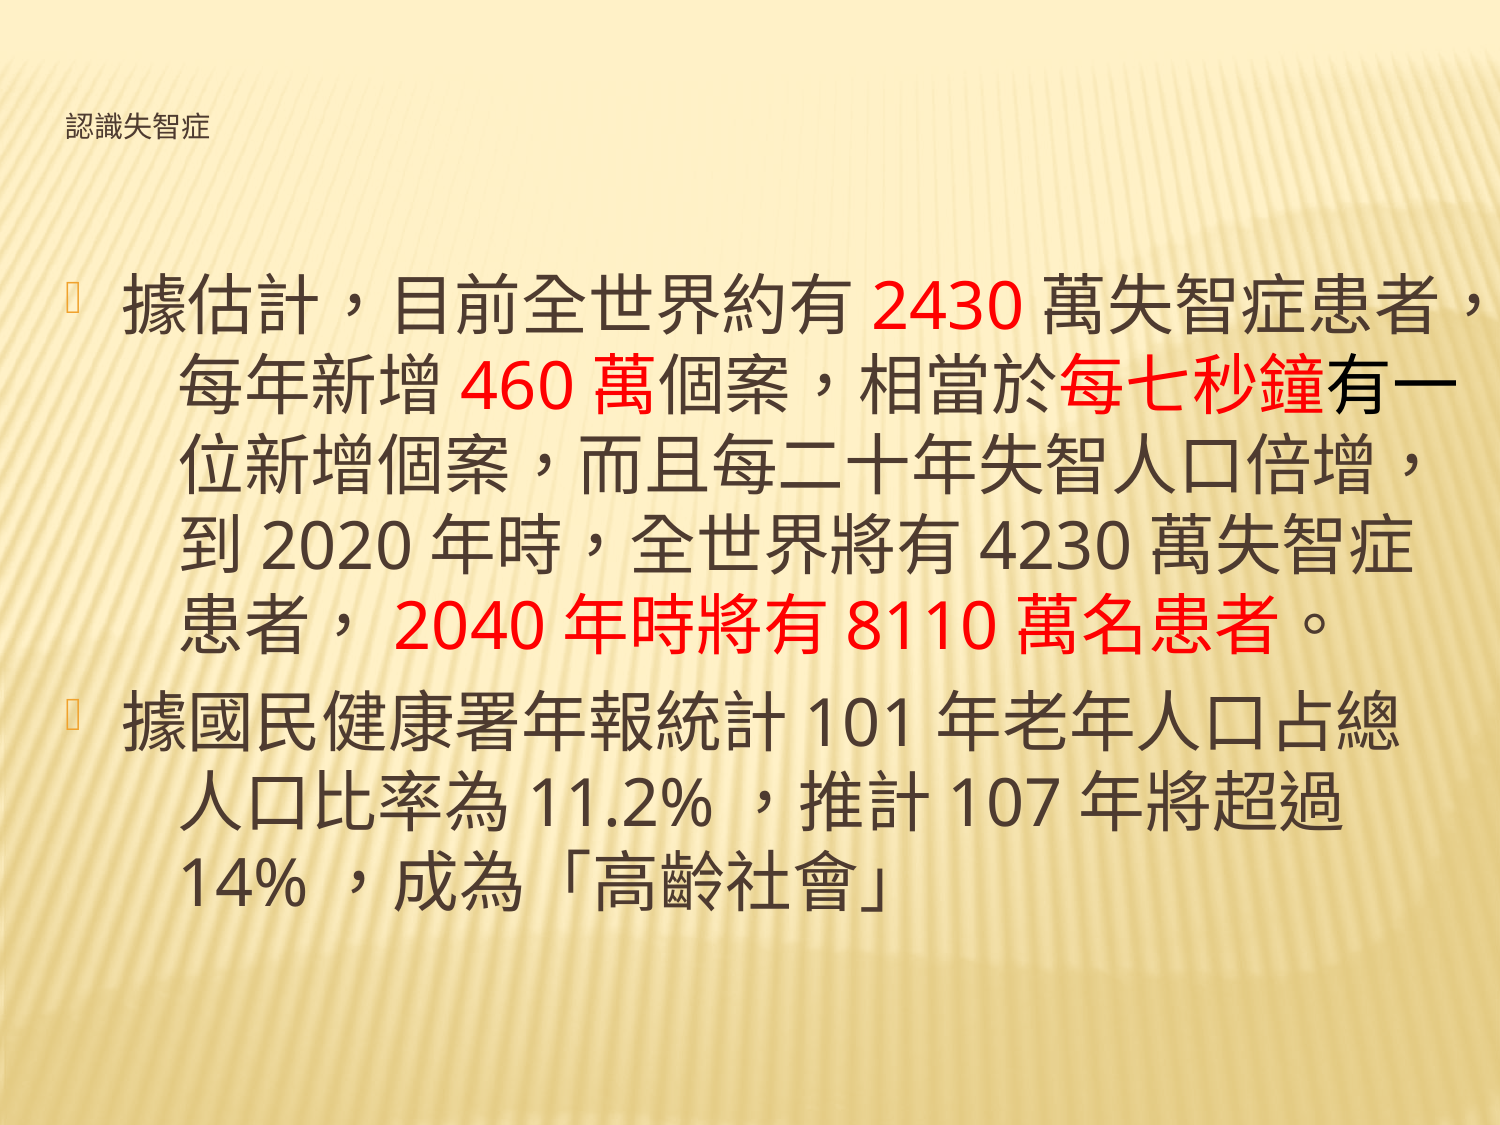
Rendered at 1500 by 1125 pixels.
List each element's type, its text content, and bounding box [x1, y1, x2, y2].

title 認識失智症 [50, 75, 1476, 213]
list 據估計，目前全世界約有2430萬失智症患者，每年新增460萬個案，相當於每七秒鐘有一位新增個案，而且每二十年失智人口倍增，到2020年時，全世界將有4230萬失智症患者，2040年時將有8110萬名患者。 據國民健康署年報統計101年老年人口占總人口比率為11.2%，推計107年將超過14%，成為「高齡社會」 [50, 254, 1476, 998]
